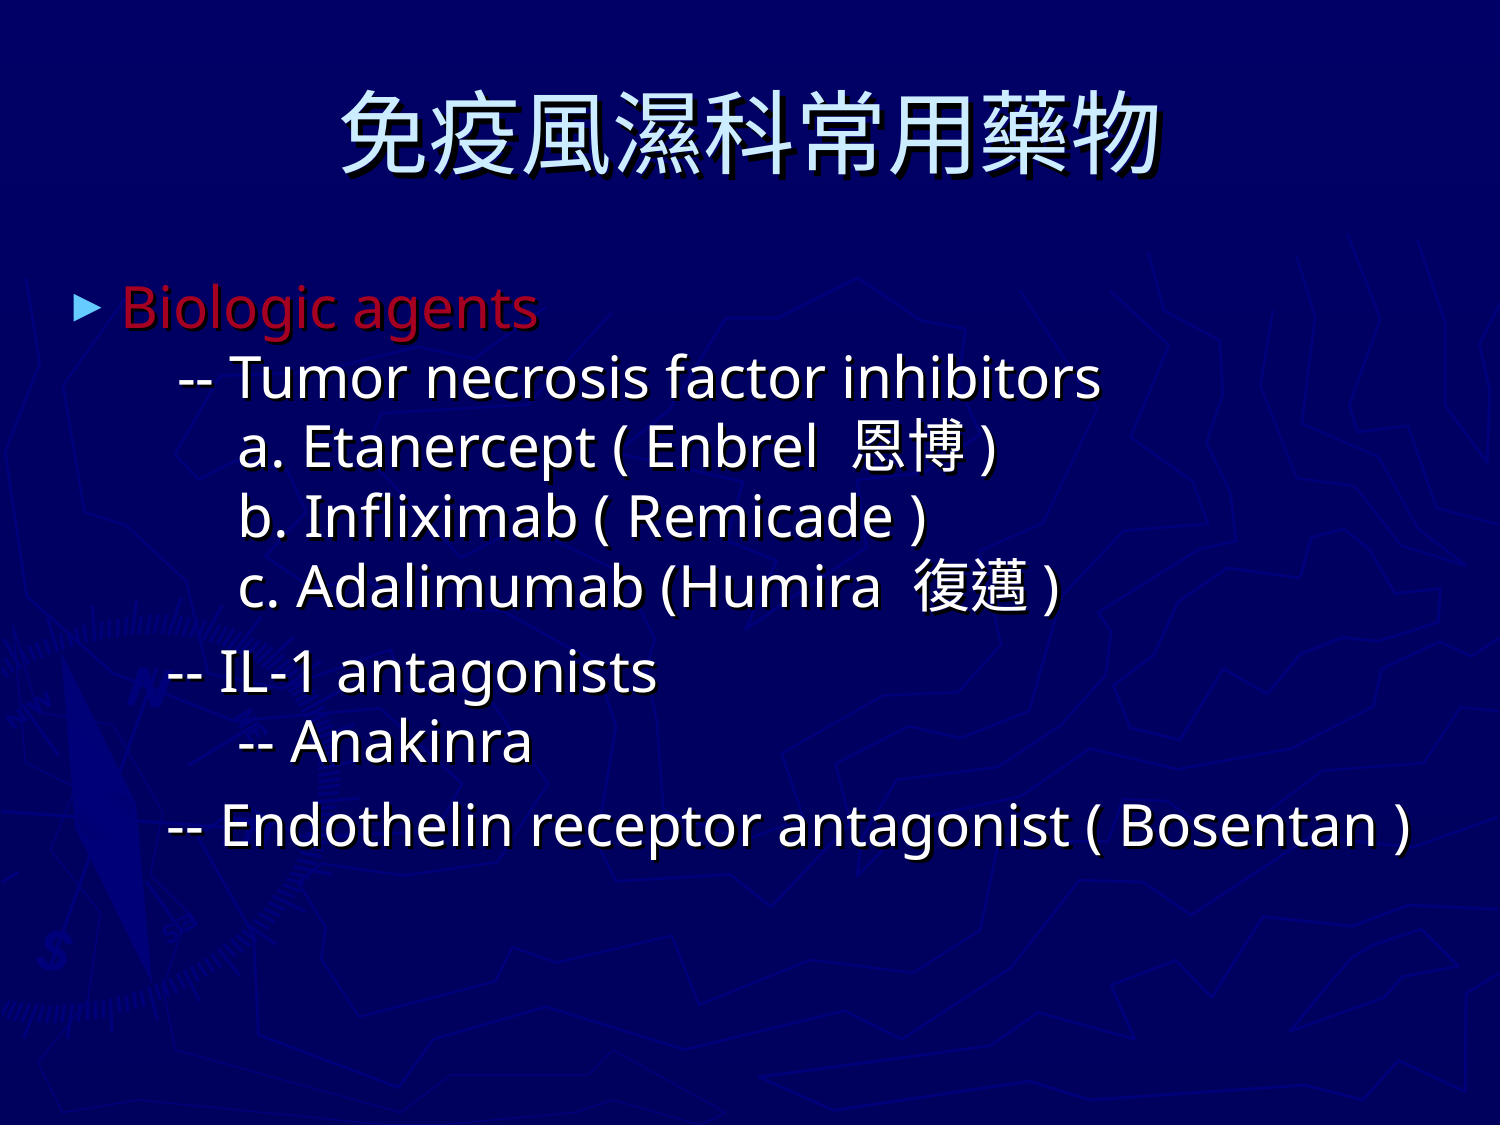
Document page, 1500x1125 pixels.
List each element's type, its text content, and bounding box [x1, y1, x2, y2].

list Biologic agents -- Tumor necrosis factor inhibitors a. Etanercept ( Enbrel 恩博) b. Infliximab ( Remicade ) c. Adalimumab (Humira 復邁) -- IL-1 antagonists -- Anakinra -- Endothelin receptor antagonist ( Bosentan ) [49, 262, 1437, 1001]
title 免疫風濕科常用藥物 [49, 37, 1451, 225]
